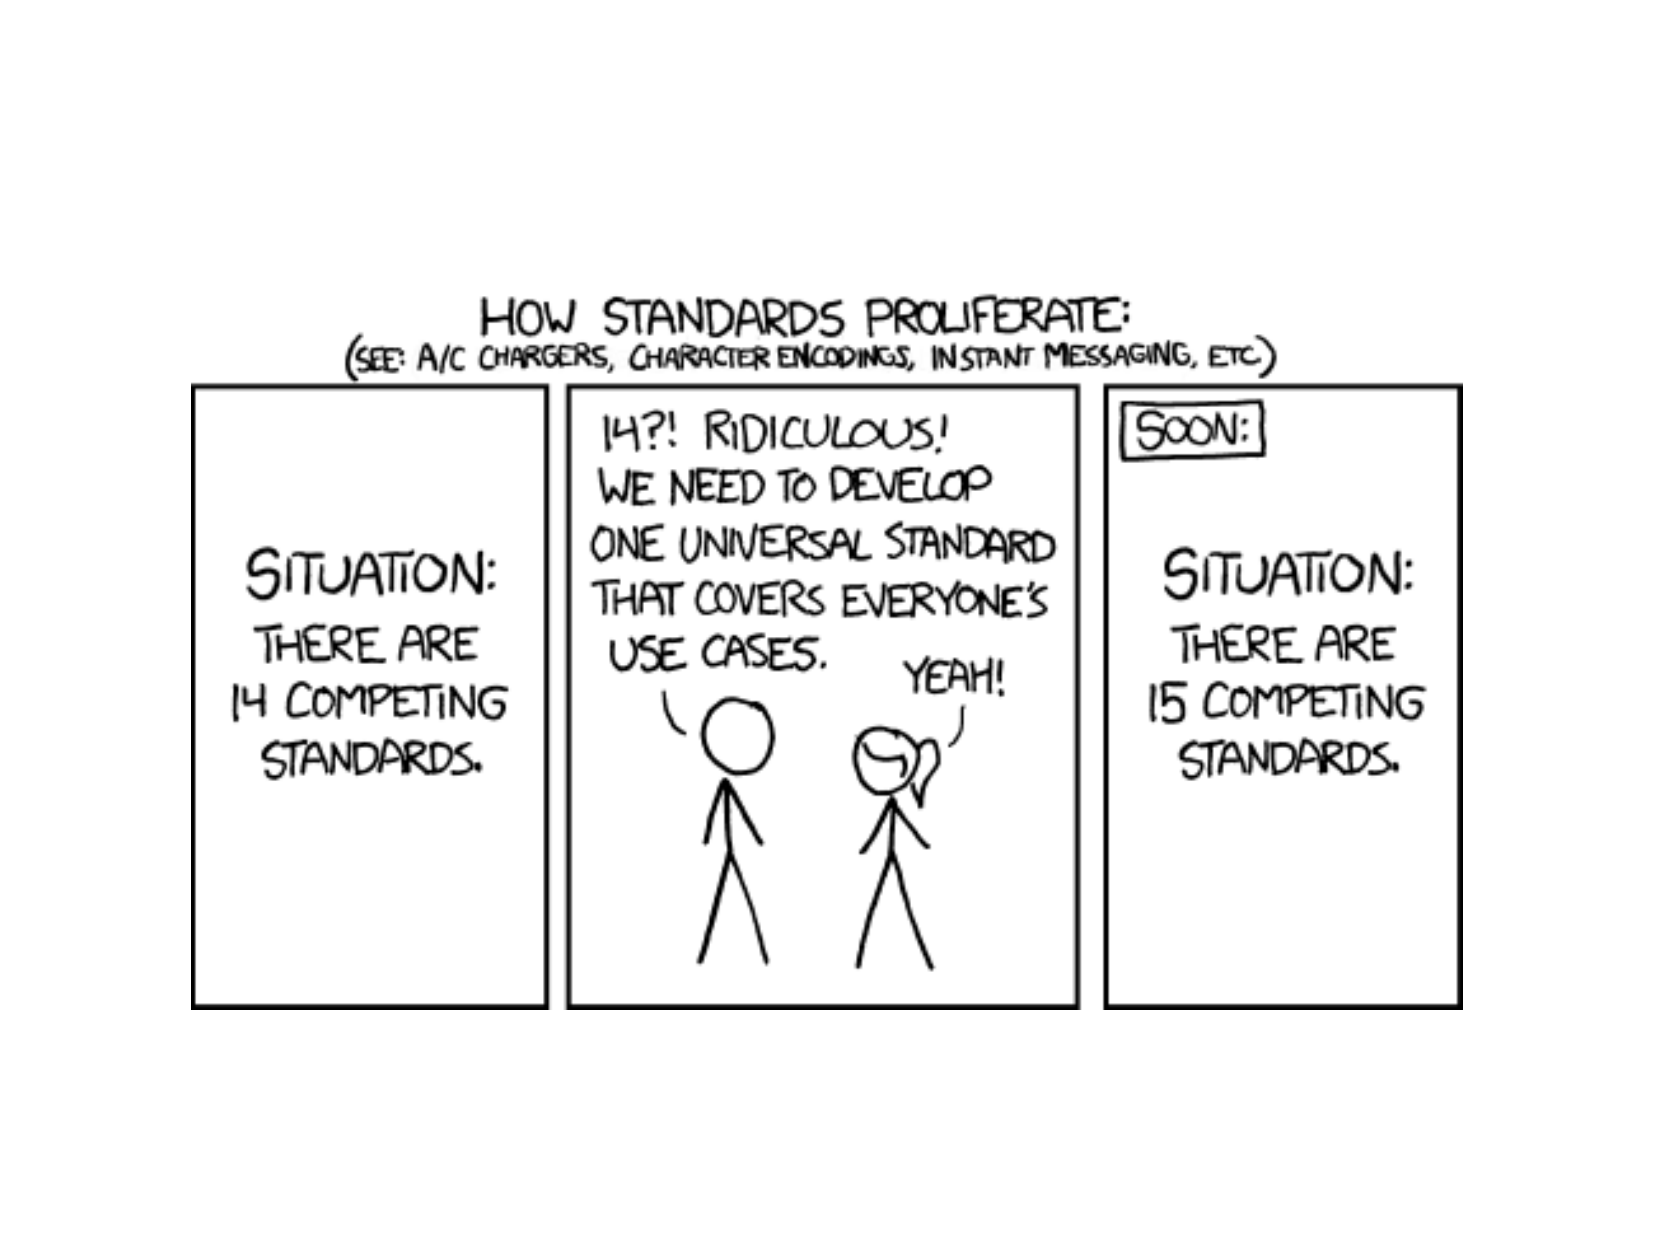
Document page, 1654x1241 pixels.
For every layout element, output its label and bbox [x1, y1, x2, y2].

picture [191, 290, 1463, 1010]
